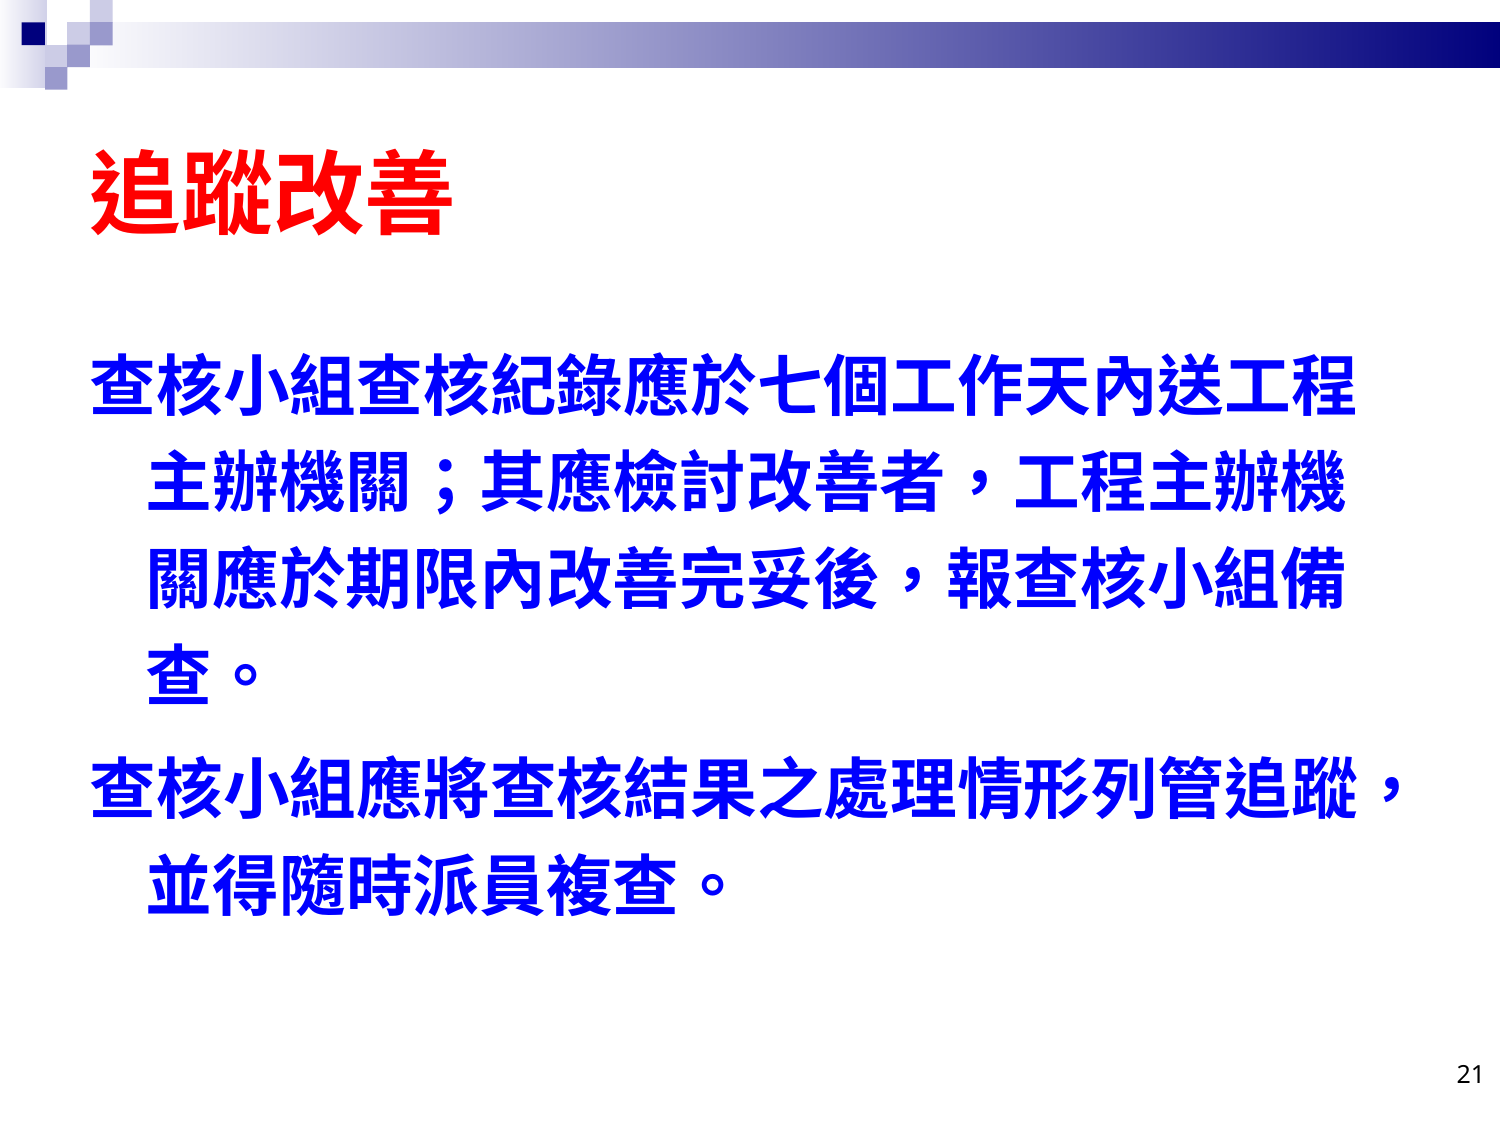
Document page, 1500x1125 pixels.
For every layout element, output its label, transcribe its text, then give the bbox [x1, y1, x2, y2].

title 追蹤改善 [74, 75, 1426, 300]
list 查核小組查核紀錄應於七個工作天內送工程主辦機關；其應檢討改善者，工程主辦機關應於期限內改善完妥後，報查核小組備查。 查核小組應將查核結果之處理情形列管追蹤，並得隨時派員複查。 [74, 324, 1426, 964]
text_box <number> [1149, 1025, 1500, 1101]
